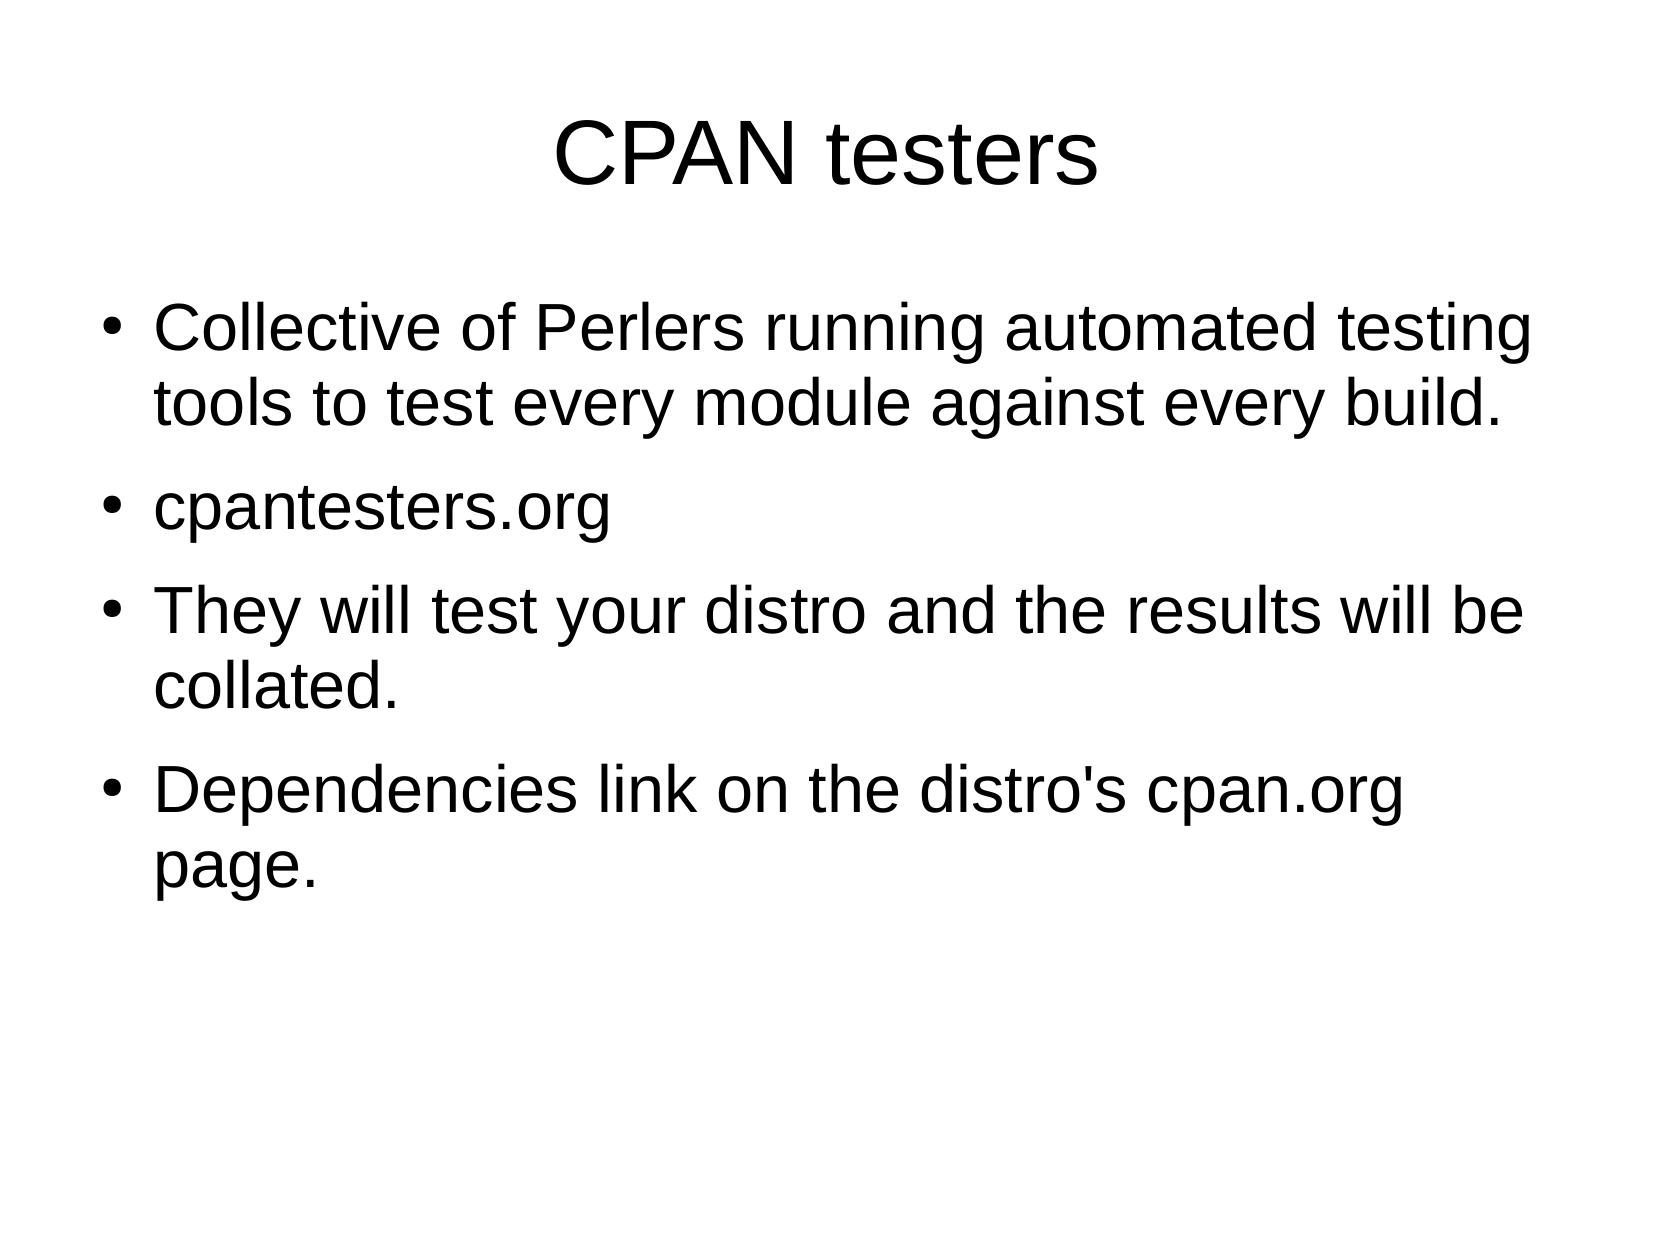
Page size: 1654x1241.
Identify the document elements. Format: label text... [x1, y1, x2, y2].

list Collective of Perlers running automated testing tools to test every module against every build. cpantesters.org They will test your distro and the results will be collated. Dependencies link on the distro's cpan.org page. [82, 290, 1571, 1109]
title CPAN testers [82, 49, 1571, 257]
